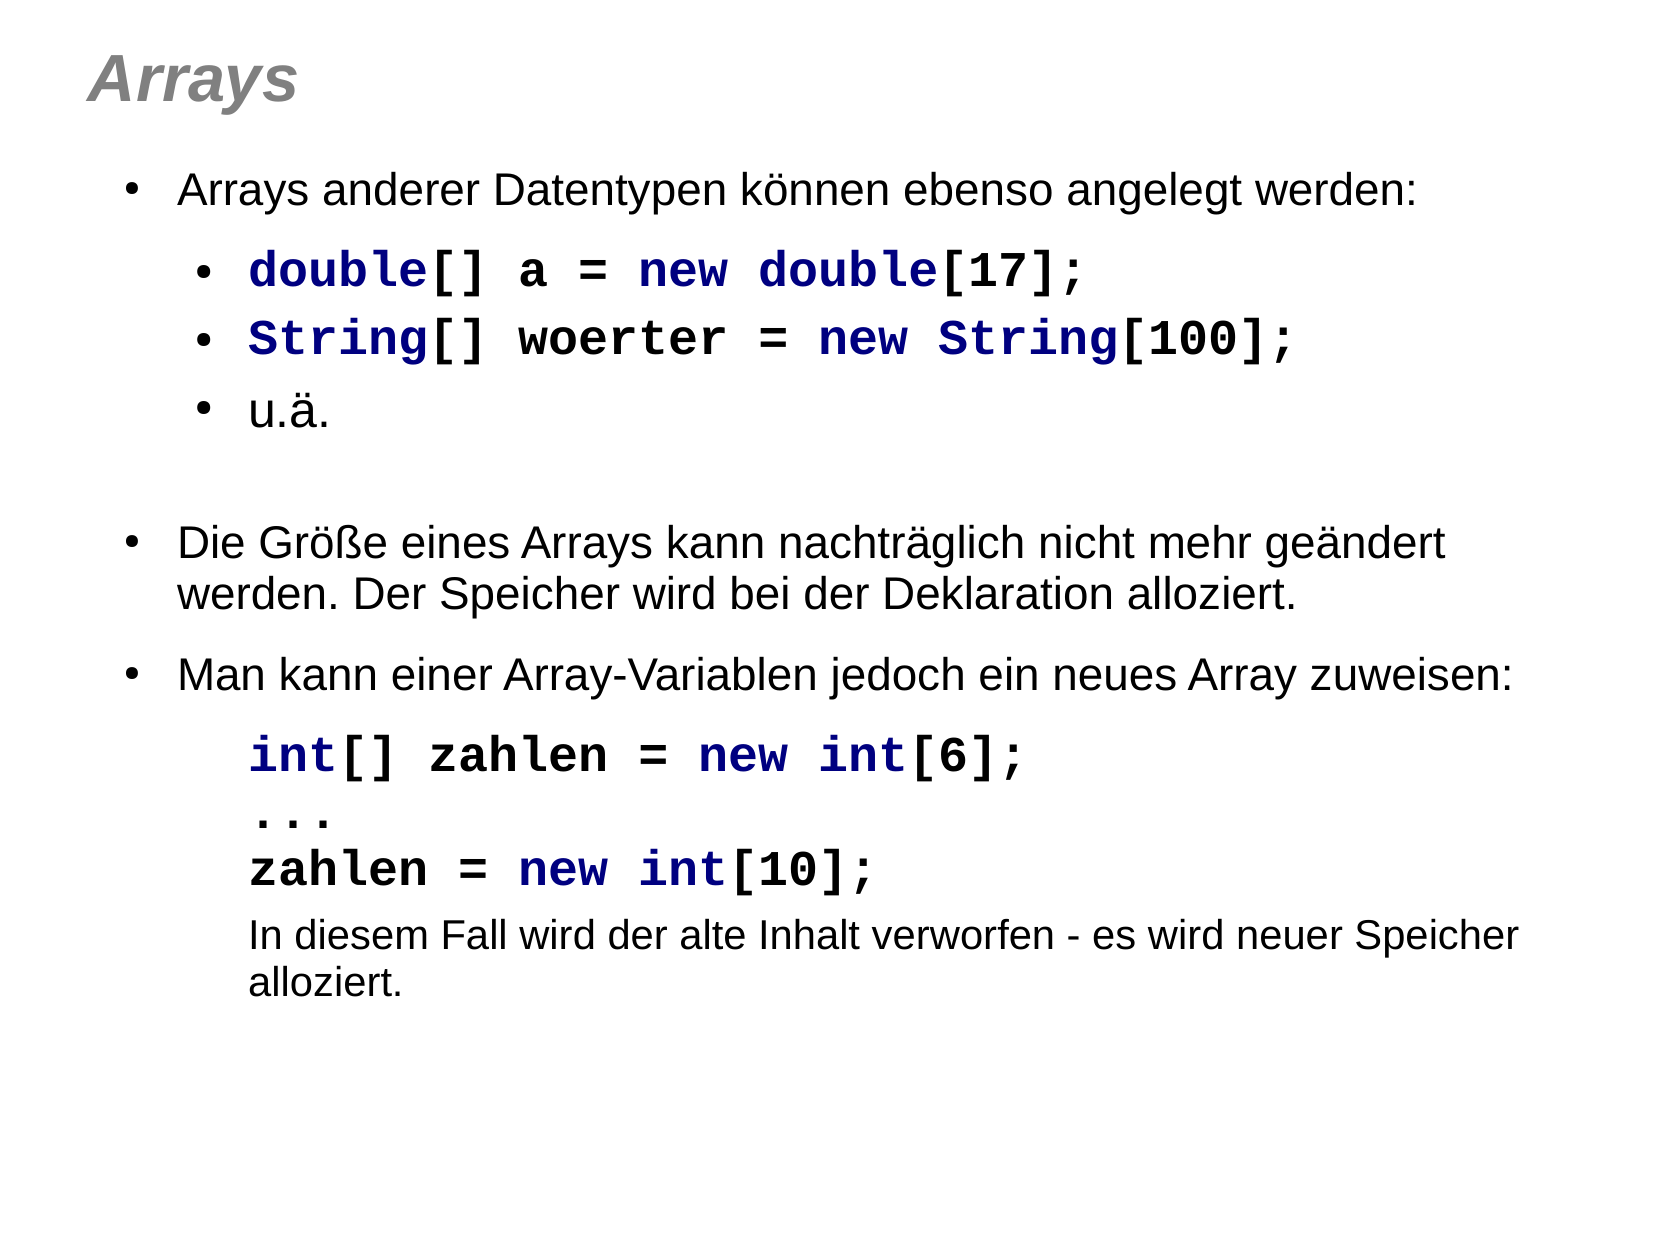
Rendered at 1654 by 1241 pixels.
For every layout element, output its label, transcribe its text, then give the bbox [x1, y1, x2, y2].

list Arrays anderer Datentypen können ebenso angelegt werden: double[] a = new double[17]; String[] woerter = new String[100]; u.ä. Die Größe eines Arrays kann nachträglich nicht mehr geändert werden. Der Speicher wird bei der Deklaration alloziert. Man kann einer Array-Variablen jedoch ein neues Array zuweisen: int[] zahlen = new int[6]; ... zahlen = new int[10]; In diesem Fall wird der alte Inhalt verworfen - es wird neuer Speicher alloziert. [106, 163, 1595, 1063]
title Arrays [87, 39, 1577, 119]
